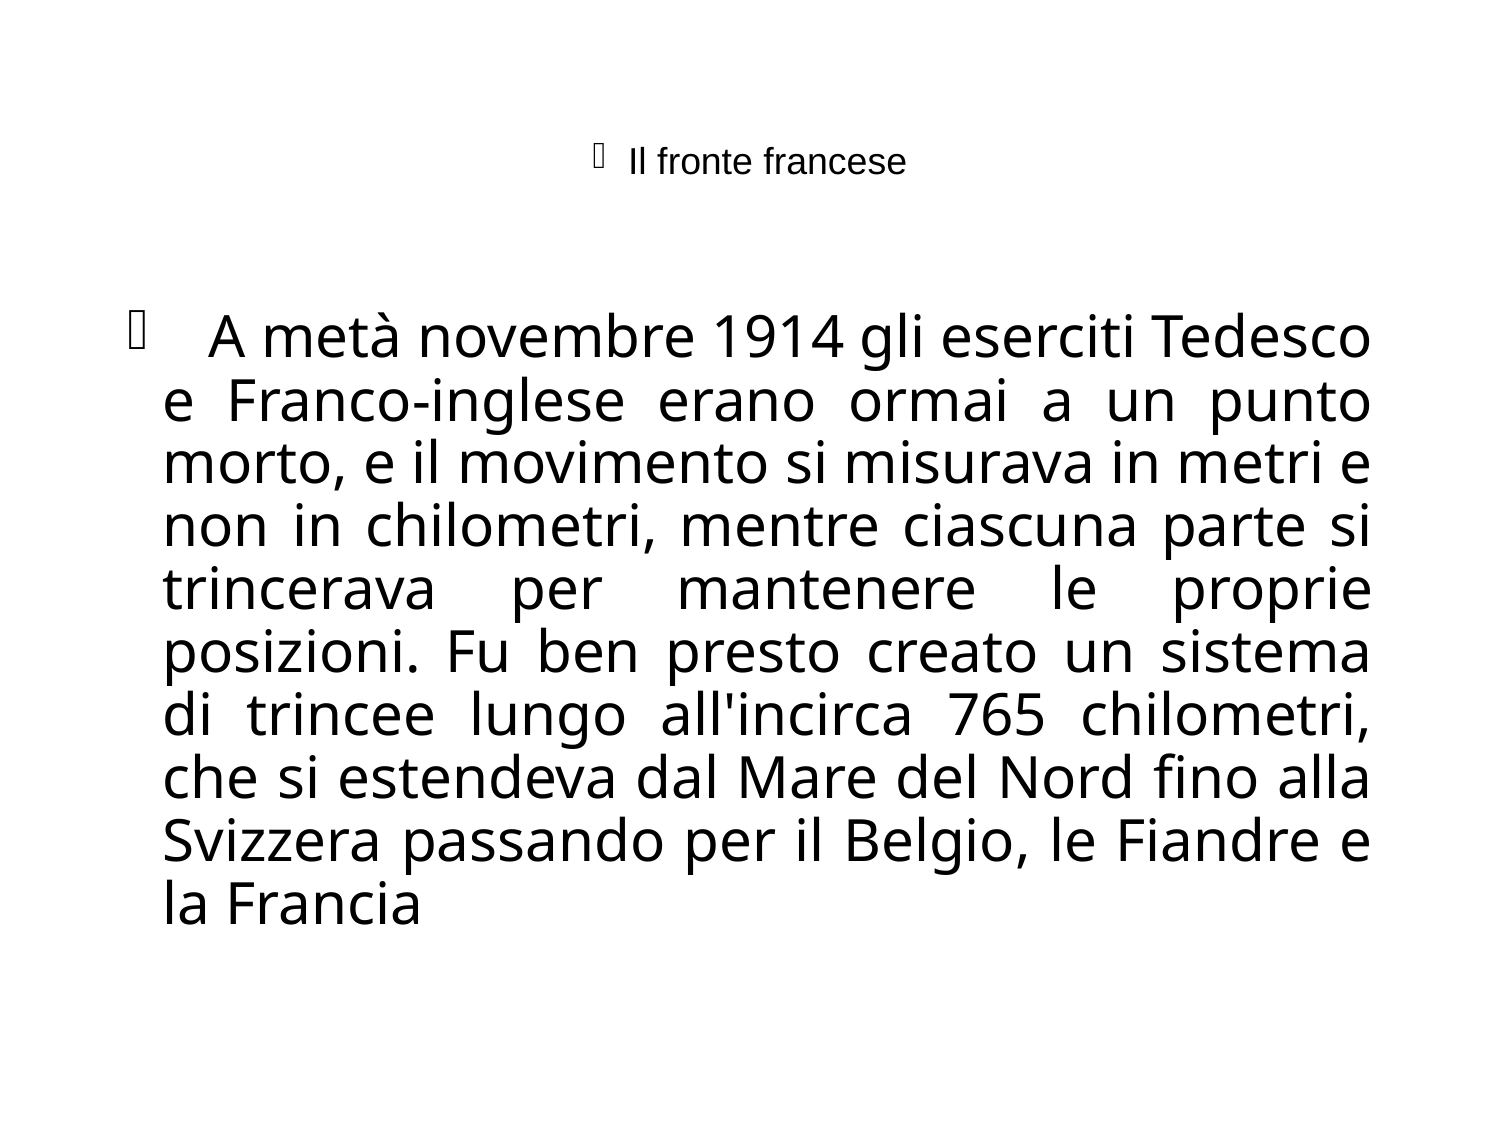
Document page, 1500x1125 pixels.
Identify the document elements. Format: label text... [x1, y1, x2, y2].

text_box A metà novembre 1914 gli eserciti Tedesco e Franco-inglese erano ormai a un punto morto, e il movimento si misurava in metri e non in chilometri, mentre ciascuna parte si trincerava per mantenere le proprie posizioni. Fu ben presto creato un sistema di trincee lungo all'incirca 765 chilometri, che si estendeva dal Mare del Nord fino alla Svizzera passando per il Belgio, le Fiandre e la Francia [112, 299, 1388, 1008]
text_box Il fronte francese [112, 59, 1388, 260]
